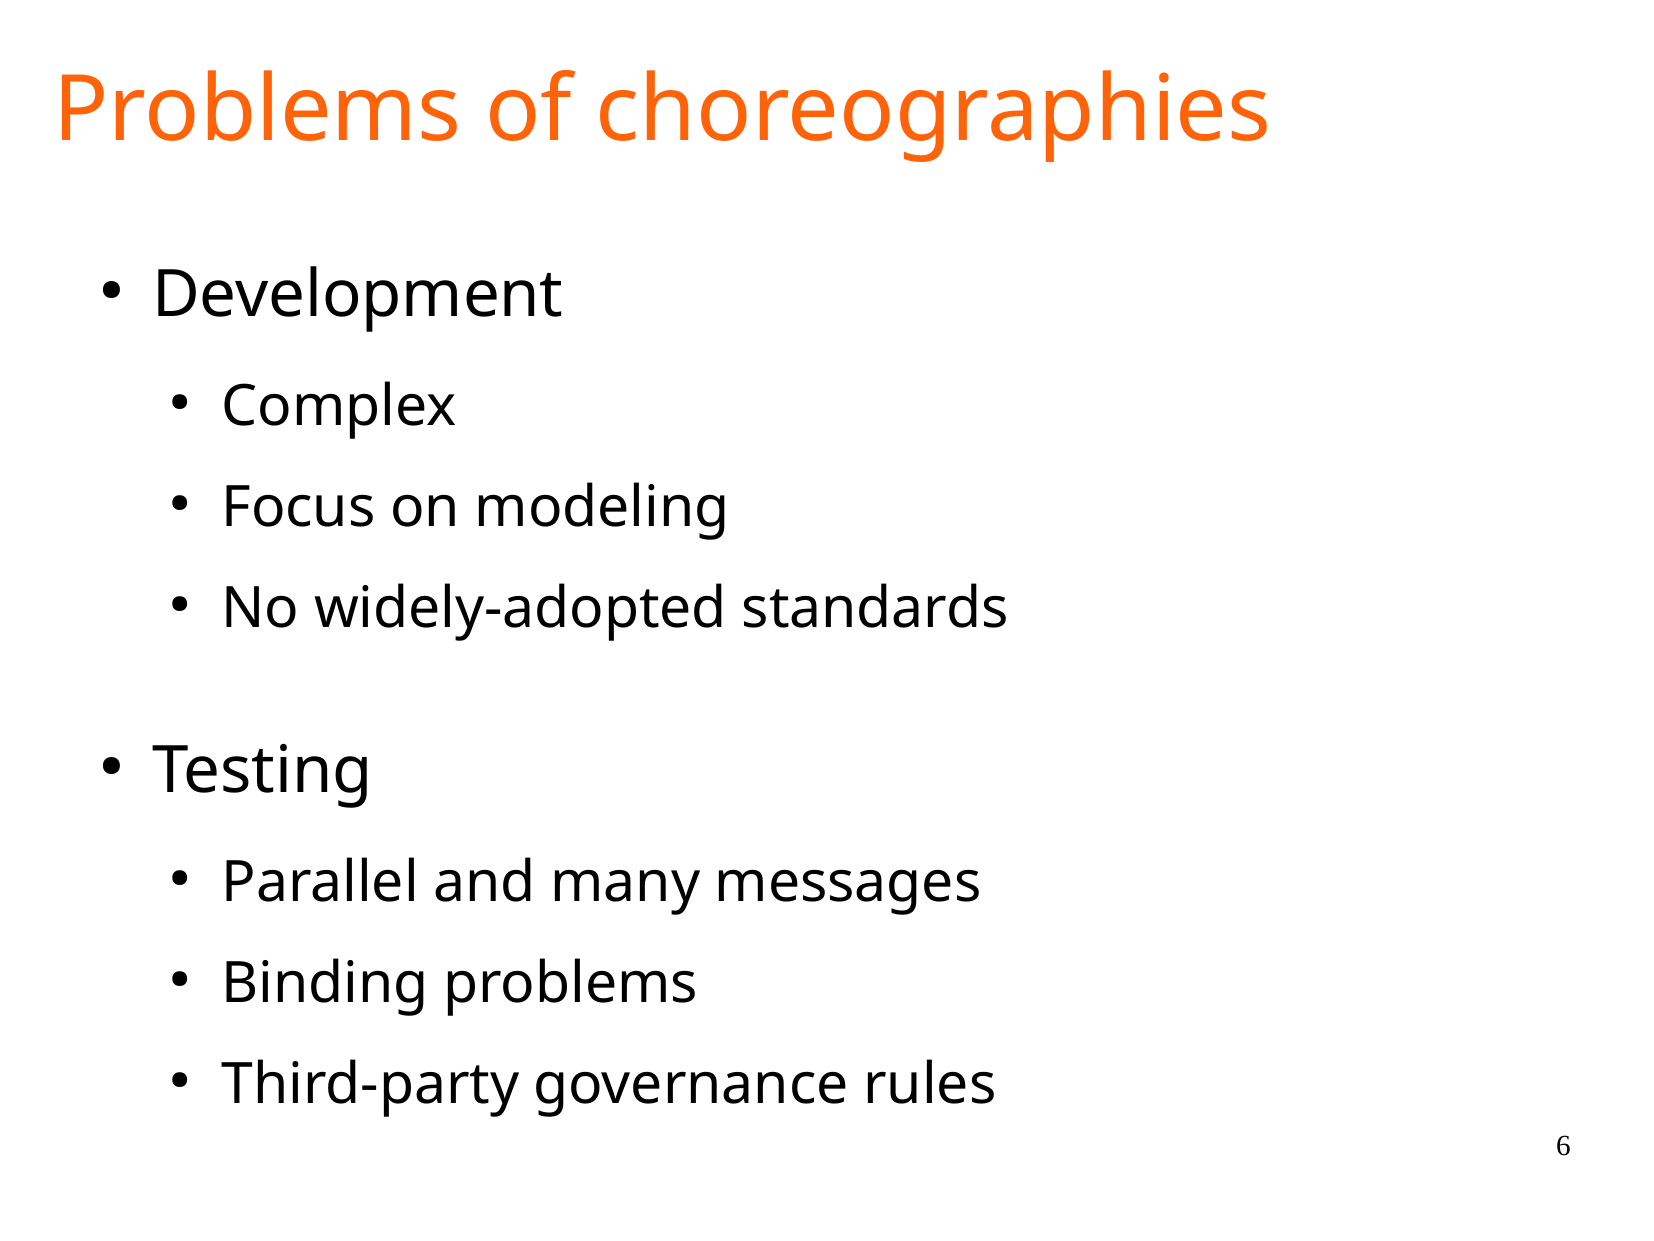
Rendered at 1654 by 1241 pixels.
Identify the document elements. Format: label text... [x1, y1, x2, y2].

list Development Complex Focus on modeling No widely-adopted standards Testing Parallel and many messages Binding problems Third-party governance rules [82, 246, 1538, 1126]
title Problems of choreographies [53, 11, 1542, 198]
